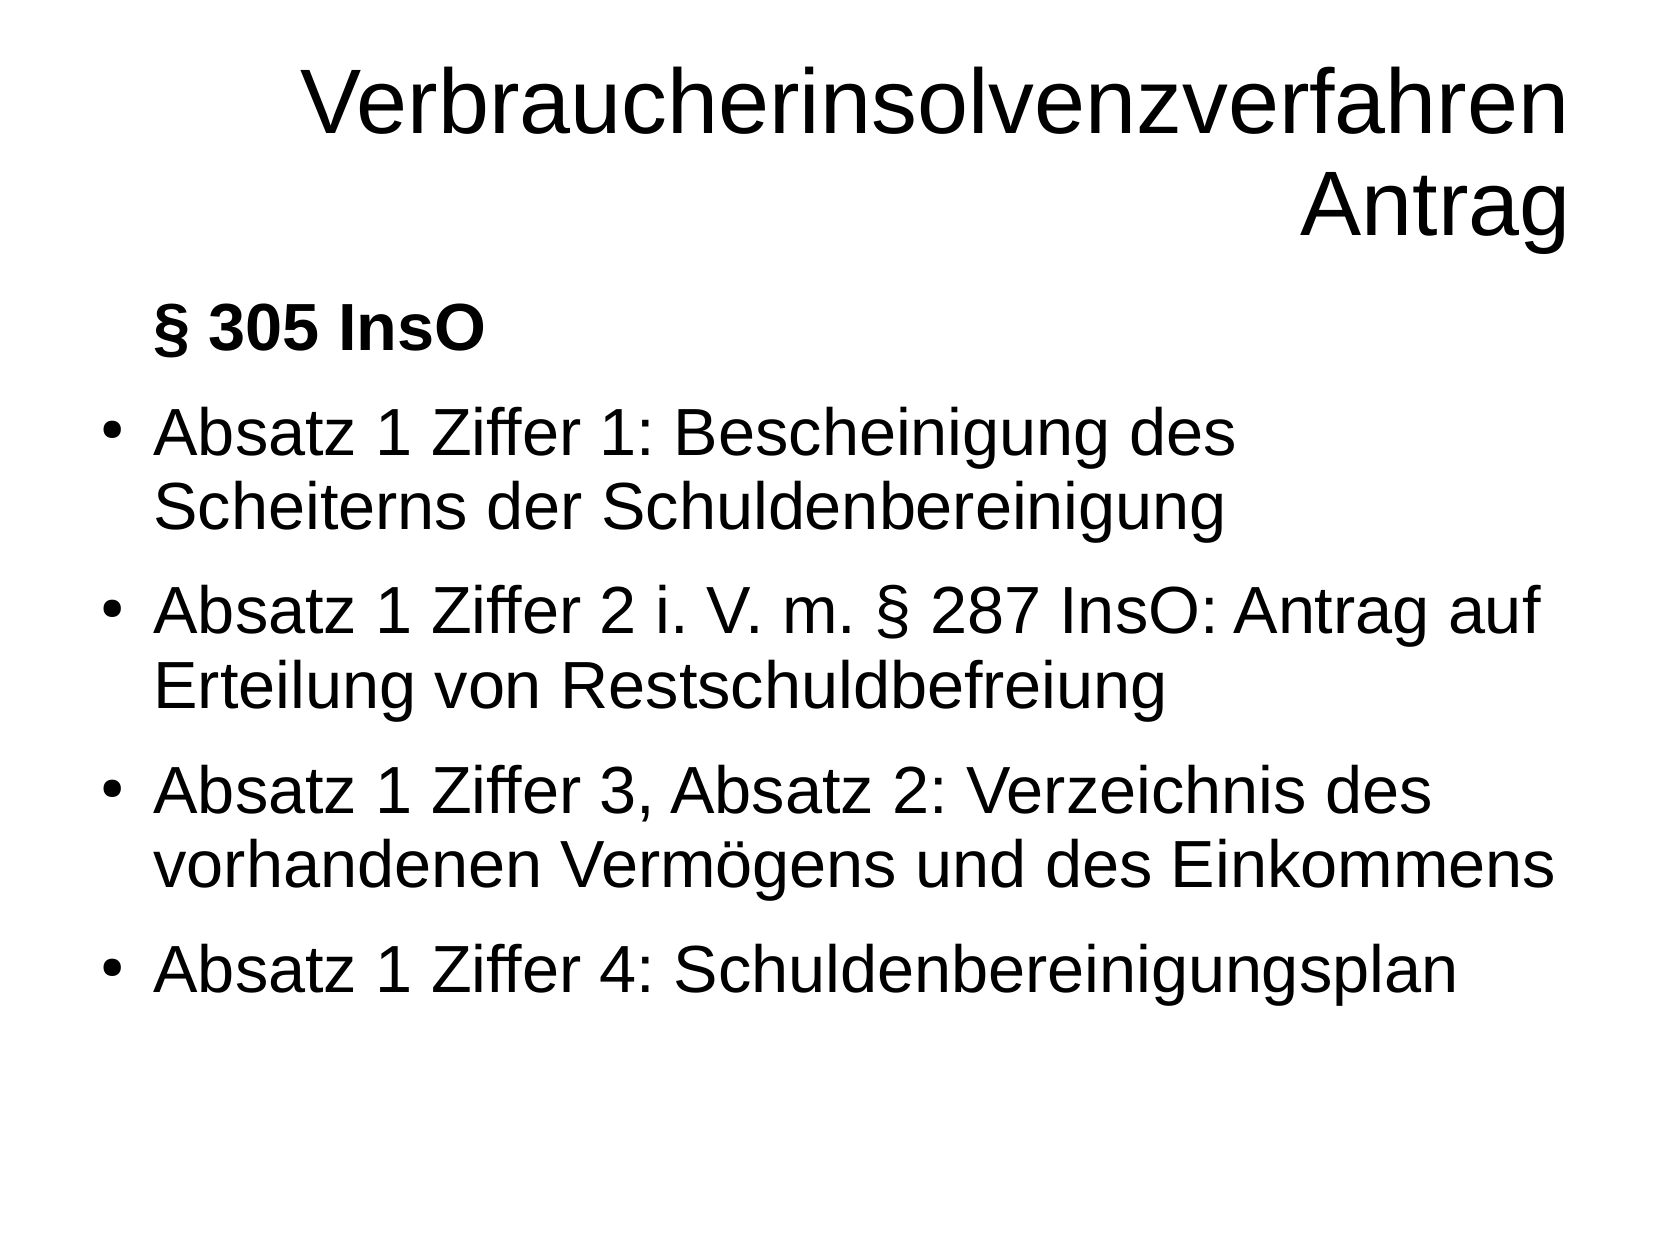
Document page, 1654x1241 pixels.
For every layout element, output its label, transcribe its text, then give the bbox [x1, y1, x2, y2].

list § 305 InsO Absatz 1 Ziffer 1: Bescheinigung des Scheiterns der Schuldenbereinigung Absatz 1 Ziffer 2 i. V. m. § 287 InsO: Antrag auf Erteilung von Restschuldbefreiung Absatz 1 Ziffer 3, Absatz 2: Verzeichnis des vorhandenen Vermögens und des Einkommens Absatz 1 Ziffer 4: Schuldenbereinigungsplan [82, 290, 1571, 1109]
title Verbraucherinsolvenzverfahren Antrag [82, 49, 1571, 257]
